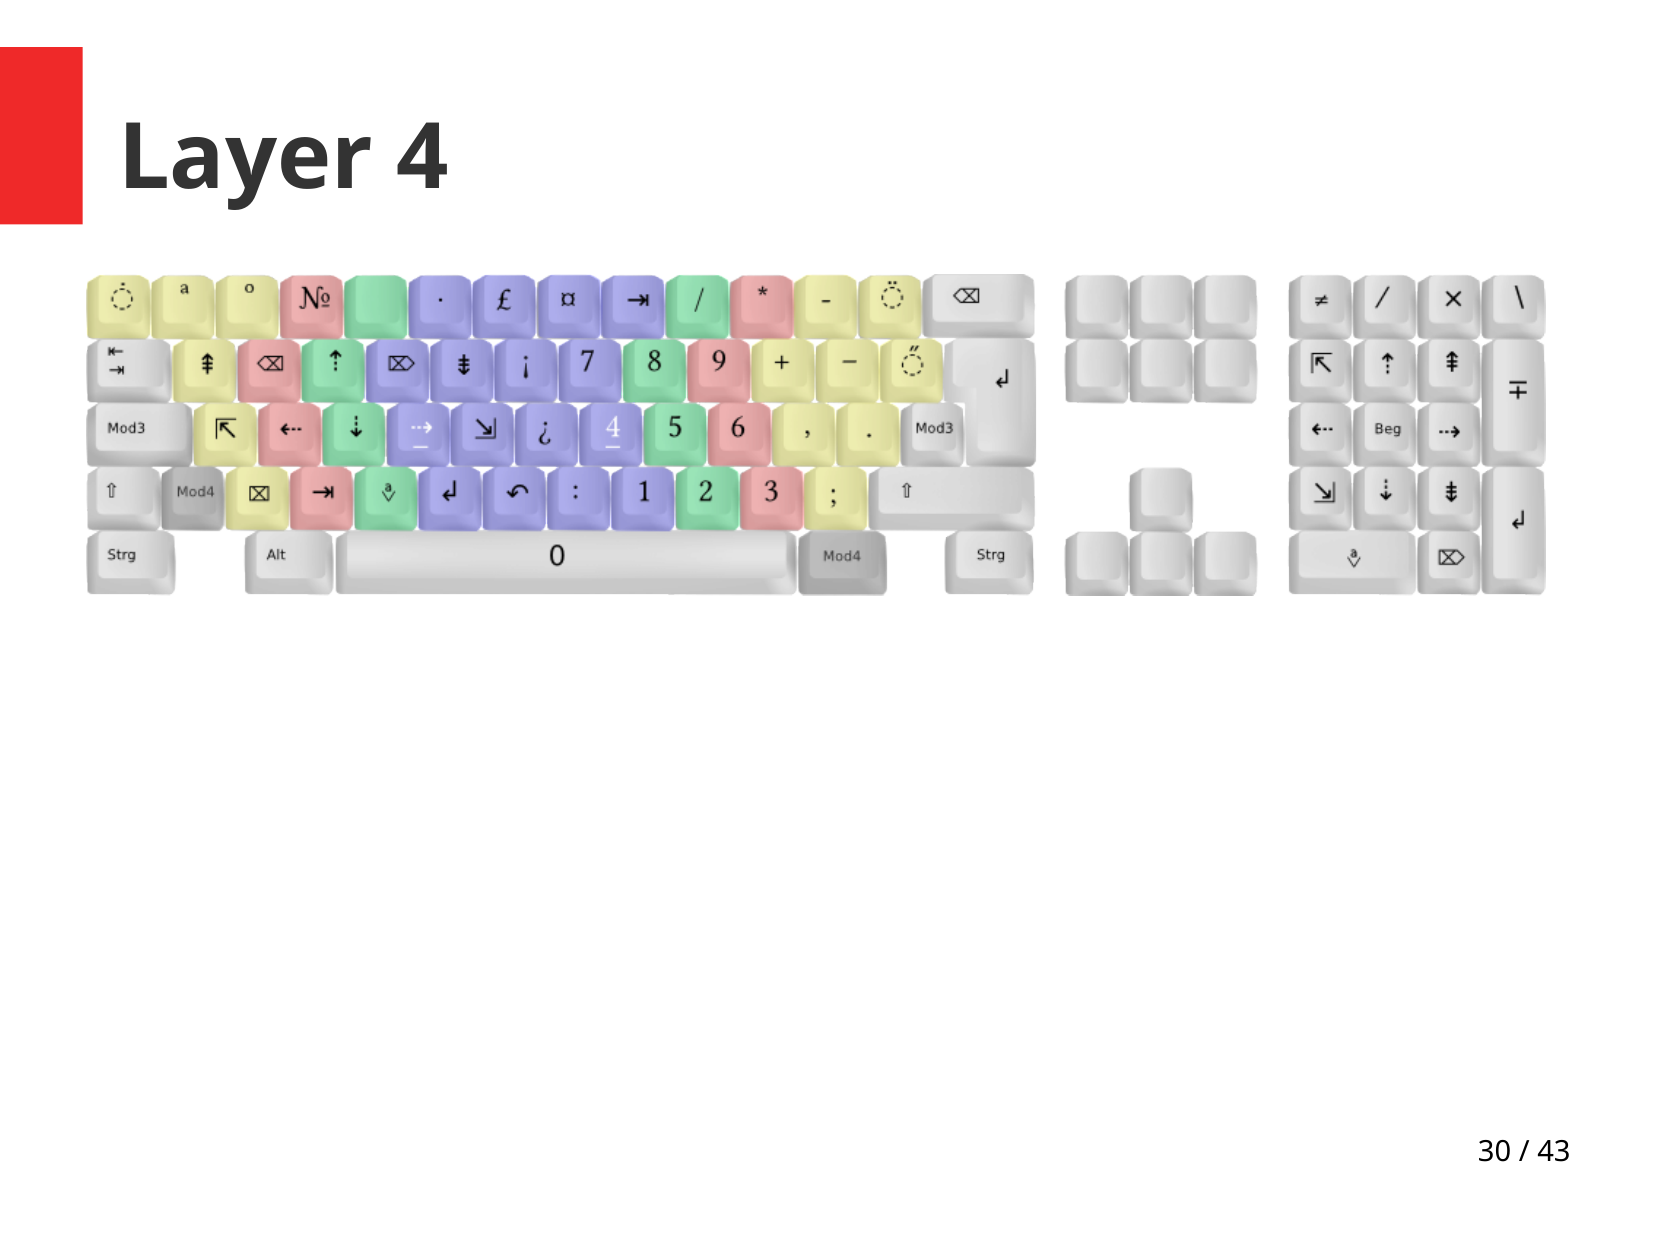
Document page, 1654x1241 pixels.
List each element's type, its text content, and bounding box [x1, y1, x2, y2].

title Layer 4 [118, 49, 1571, 257]
picture [86, 274, 1546, 596]
